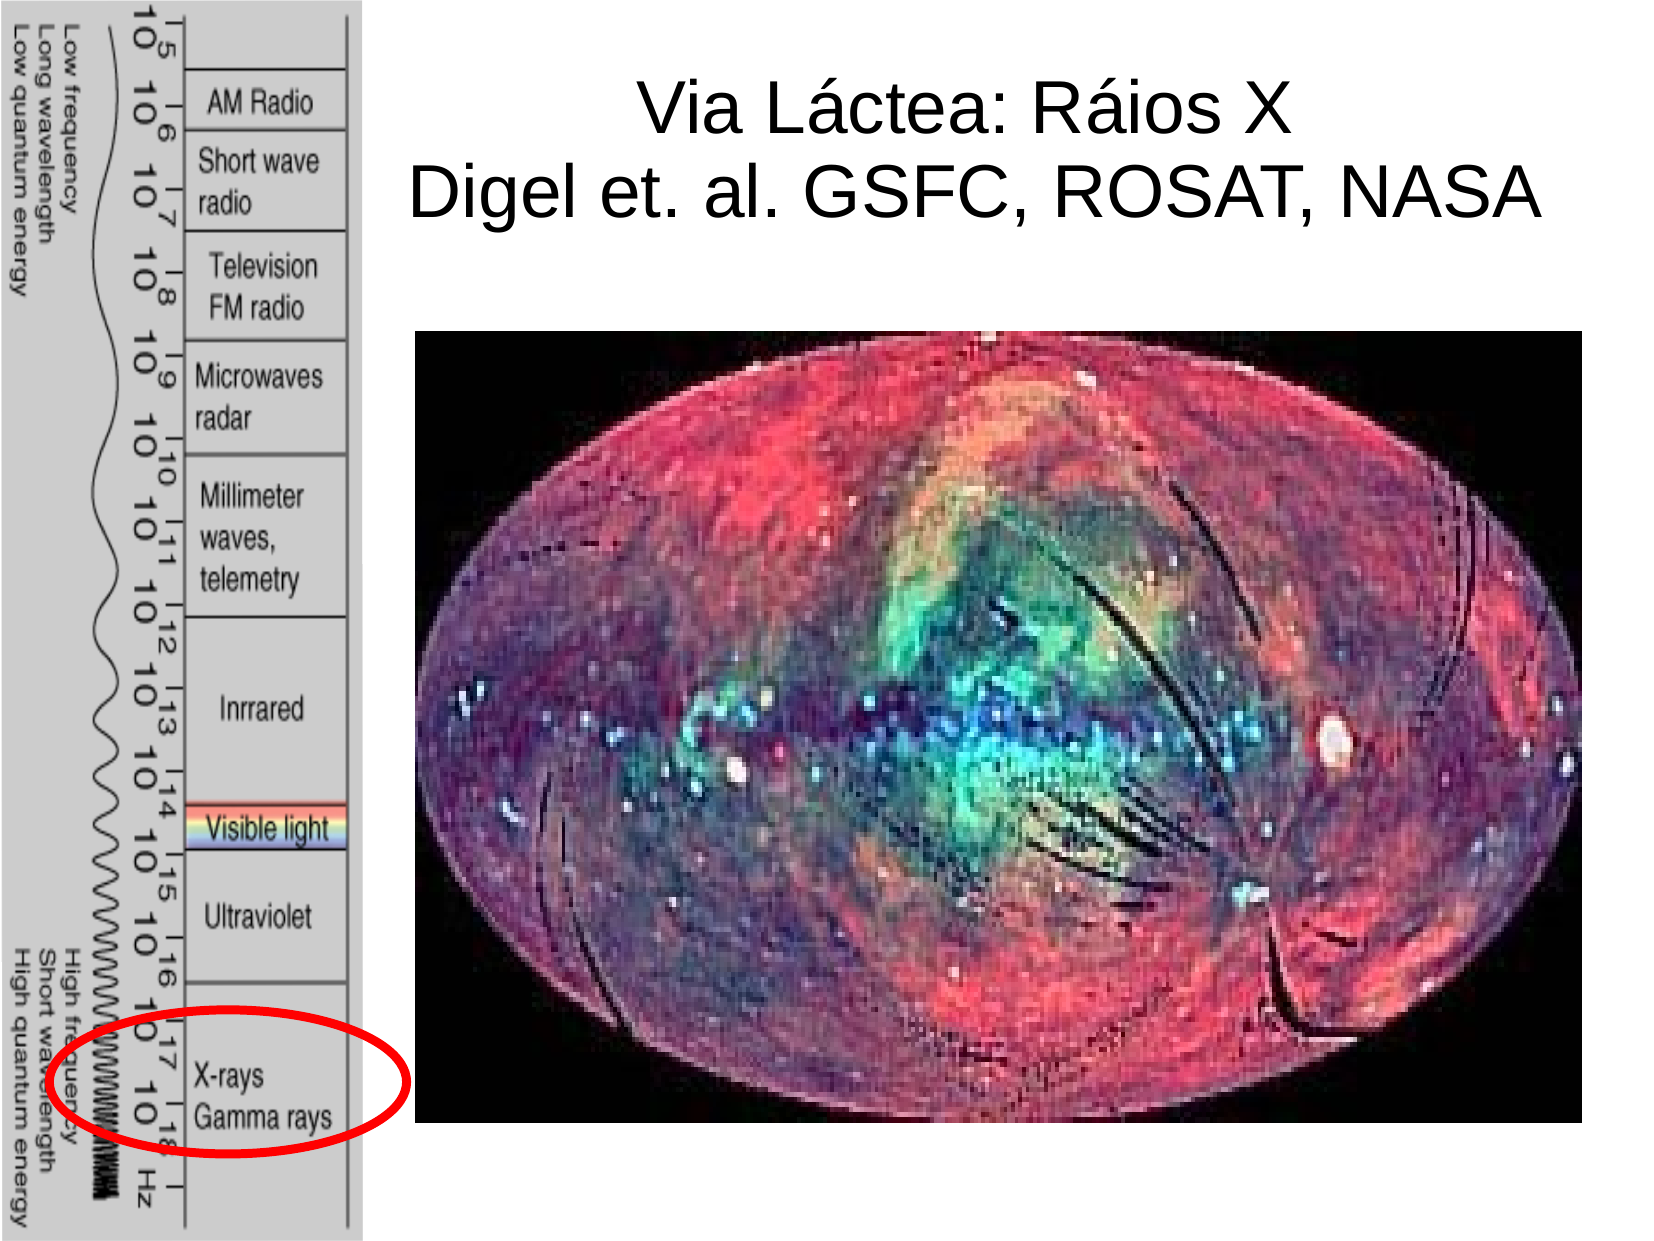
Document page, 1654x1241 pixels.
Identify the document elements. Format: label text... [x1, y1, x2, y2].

picture [0, 0, 363, 1241]
picture [415, 331, 1582, 1123]
title Via Láctea: Ráios X Digel et. al. GSFC, ROSAT, NASA [363, 13, 1654, 286]
picture [54, 1015, 363, 1149]
